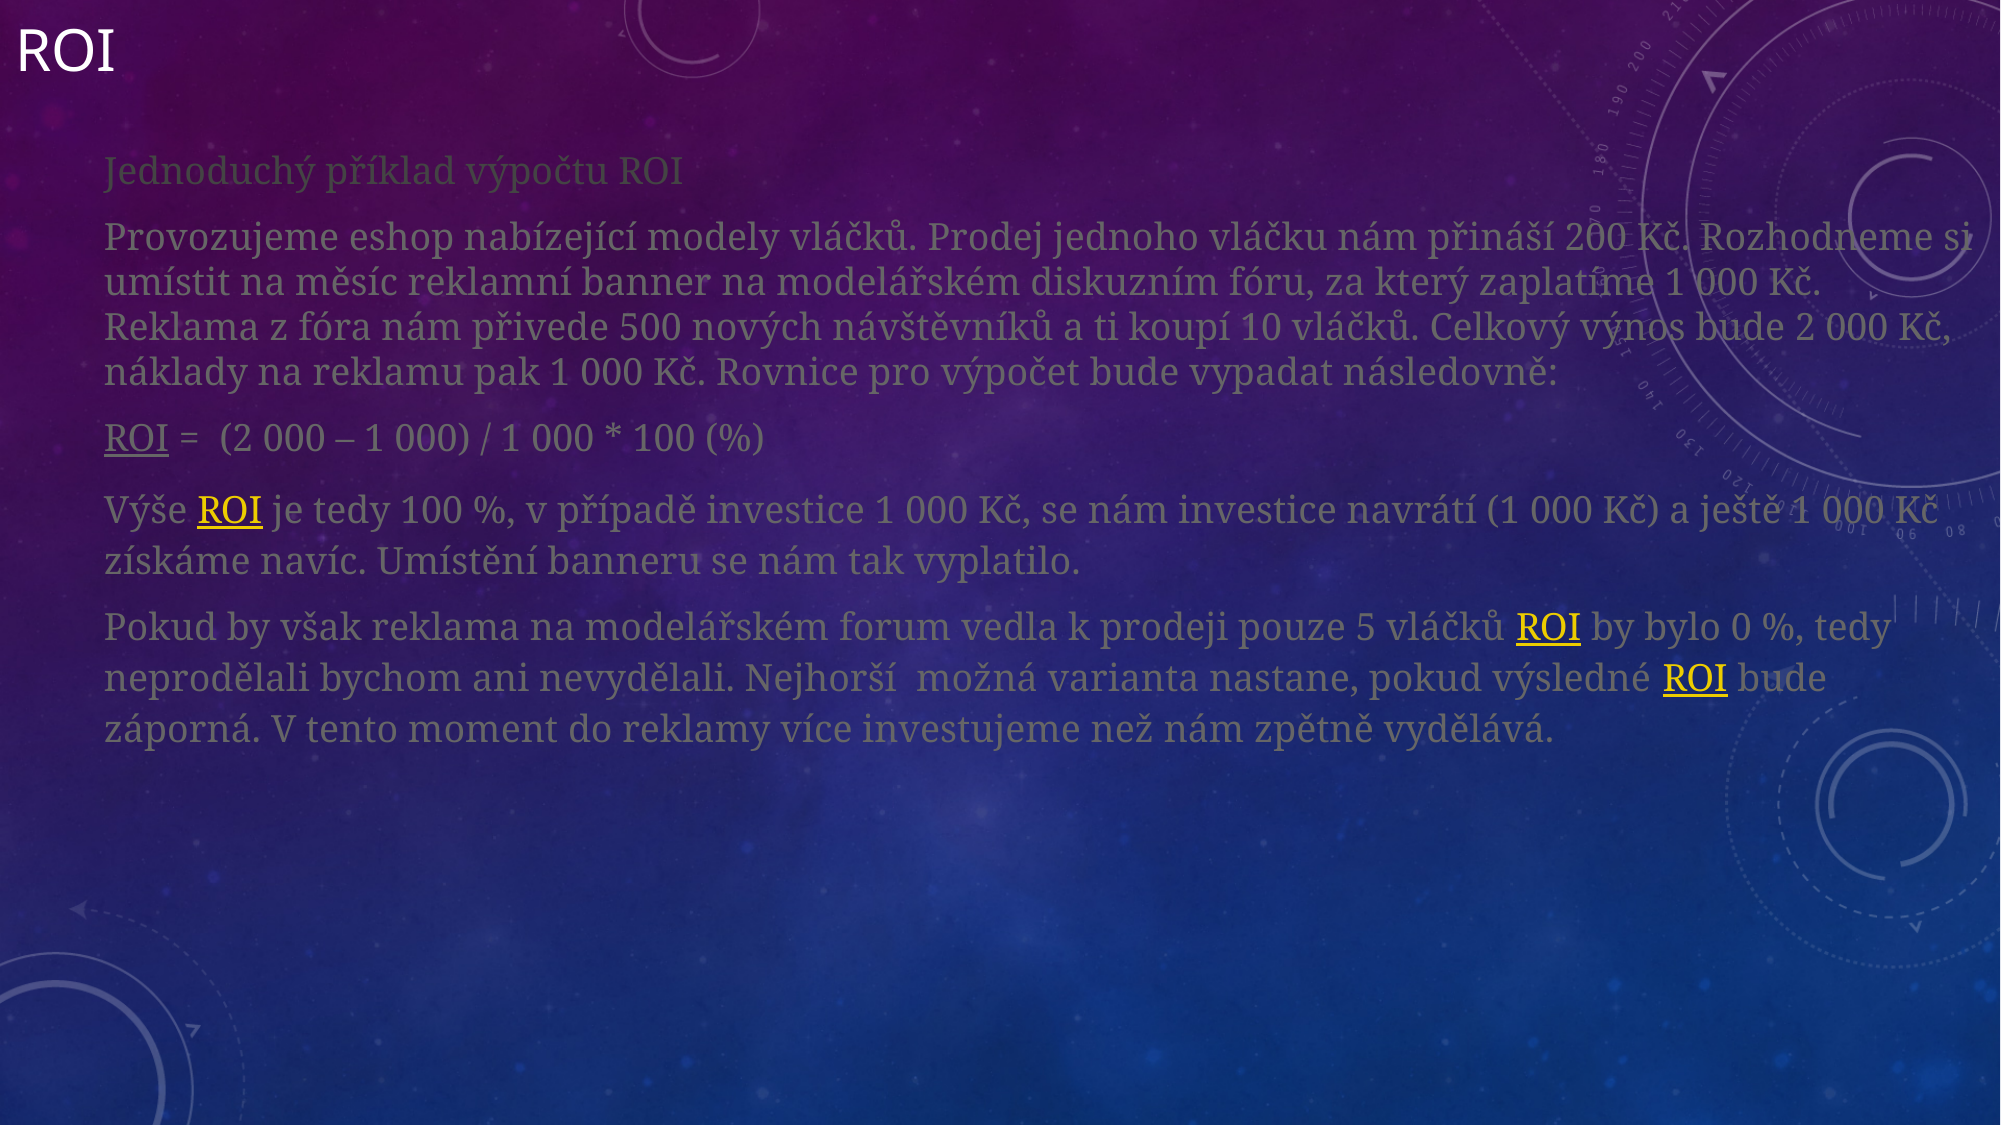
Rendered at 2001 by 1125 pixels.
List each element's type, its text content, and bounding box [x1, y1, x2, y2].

list Jednoduchý příklad výpočtu ROI Provozujeme eshop nabízející modely vláčků. Prodej jednoho vláčku nám přináší 200 Kč. Rozhodneme si umístit na měsíc reklamní banner na modelářském diskuzním fóru, za který zaplatíme 1 000 Kč. Reklama z fóra nám přivede 500 nových návštěvníků a ti koupí 10 vláčků. Celkový výnos bude 2 000 Kč, náklady na reklamu pak 1 000 Kč. Rovnice pro výpočet bude vypadat následovně: ROI = (2 000 – 1 000) / 1 000 * 100 (%) Výše ROI je tedy 100 %, v případě investice 1 000 Kč, se nám investice navrátí (1 000 Kč) a ještě 1 000 Kč získáme navíc. Umístění banneru se nám tak vyplatilo. Pokud by však reklama na modelářském forum vedla k prodeji pouze 5 vláčků ROI by bylo 0 %, tedy neprodělali bychom ani nevydělali. Nejhorší možná varianta nastane, pokud výsledné ROI bude záporná. V tento moment do reklamy více investujeme než nám zpětně vydělává. [88, 139, 2000, 1078]
title ROI [0, 0, 1084, 91]
